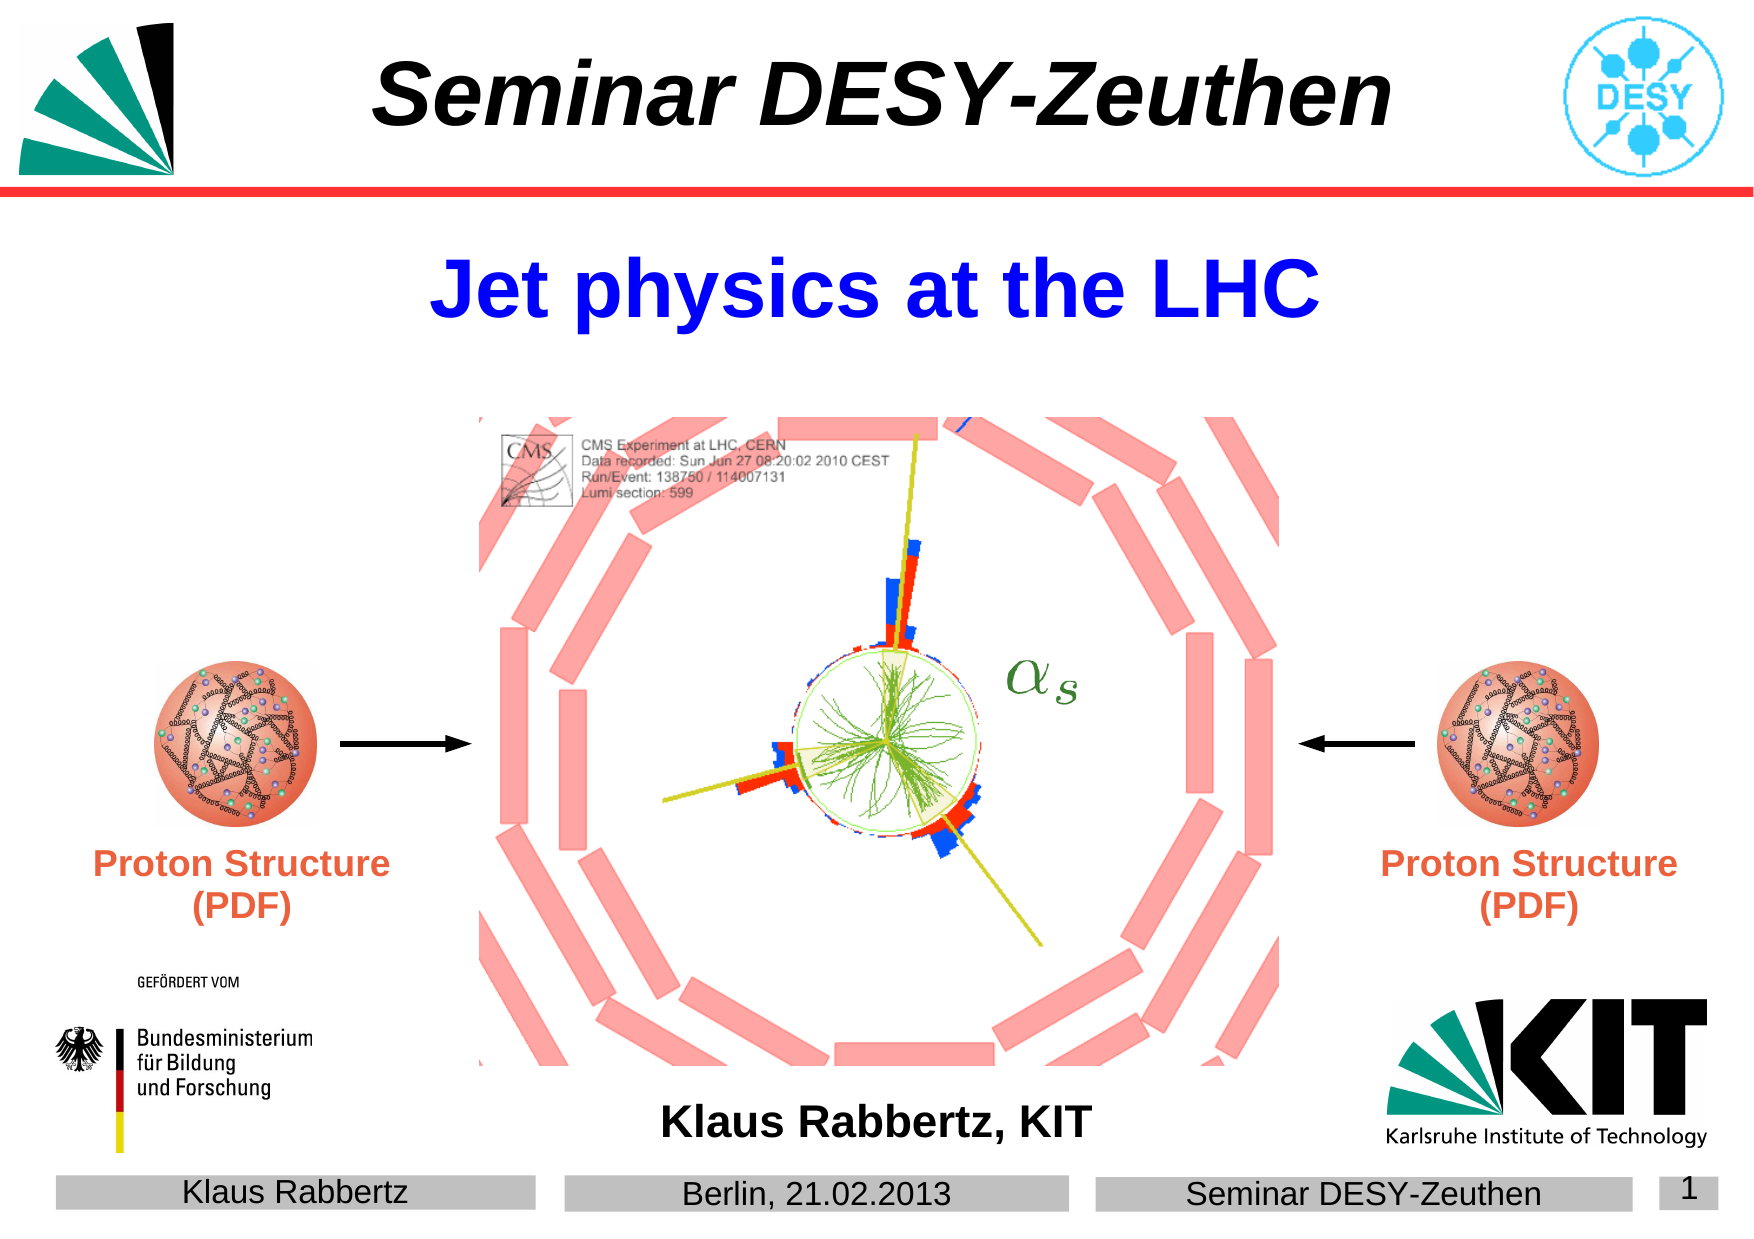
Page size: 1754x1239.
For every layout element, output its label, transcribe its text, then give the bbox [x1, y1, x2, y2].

title Seminar DESY-Zeuthen [263, 3, 1505, 184]
picture [1437, 661, 1599, 827]
text_box Klaus Rabbertz, KIT [648, 1089, 1106, 1154]
picture [19, 23, 174, 177]
picture [154, 661, 317, 827]
picture [55, 974, 312, 1153]
picture [1387, 999, 1707, 1148]
picture [1559, 12, 1729, 182]
text_box Proton Structure (PDF) [81, 836, 403, 933]
picture [479, 417, 1279, 1066]
text_box Proton Structure (PDF) [1368, 836, 1691, 933]
text_box Jet physics at the LHC [417, 236, 1337, 342]
